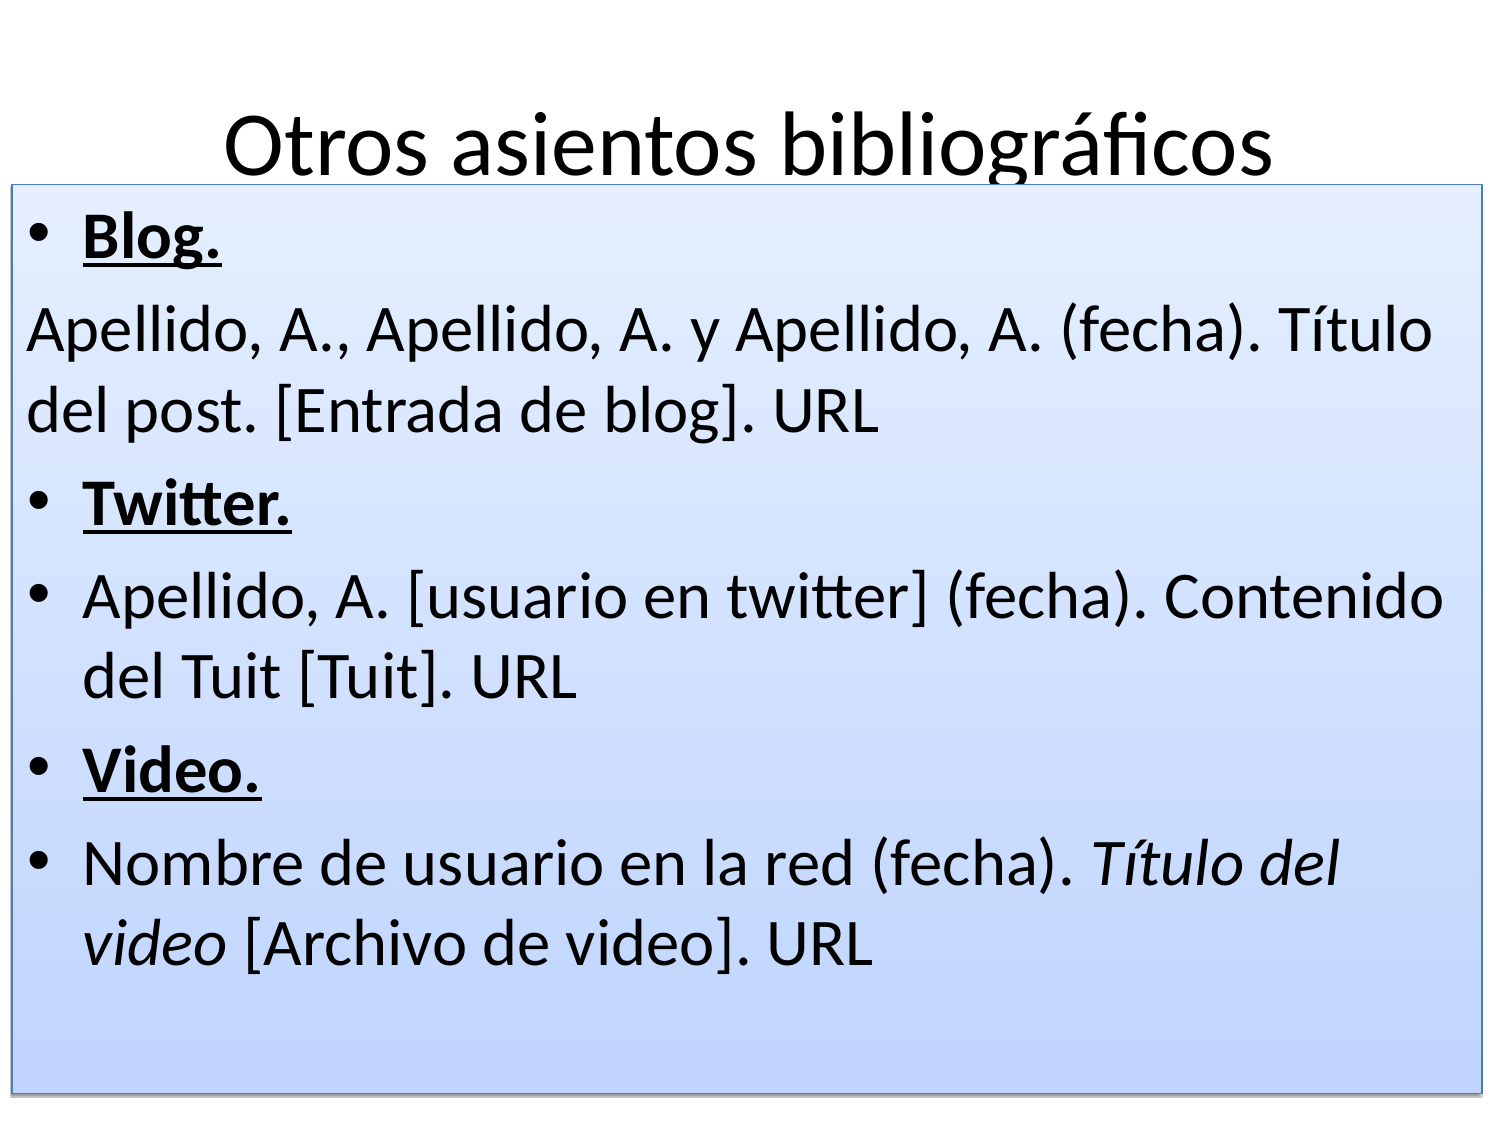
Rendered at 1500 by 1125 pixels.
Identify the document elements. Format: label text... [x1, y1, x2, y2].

text_box Blog. Apellido, A., Apellido, A. y Apellido, A. (fecha). Título del post. [Entrada de blog]. URL Twitter. Apellido, A. [usuario en twitter] (fecha). Contenido del Tuit [Tuit]. URL Video. Nombre de usuario en la red (fecha). Título del video [Archivo de video]. URL [11, 184, 1482, 1094]
text_box Otros asientos bibliográficos [74, 45, 1425, 184]
